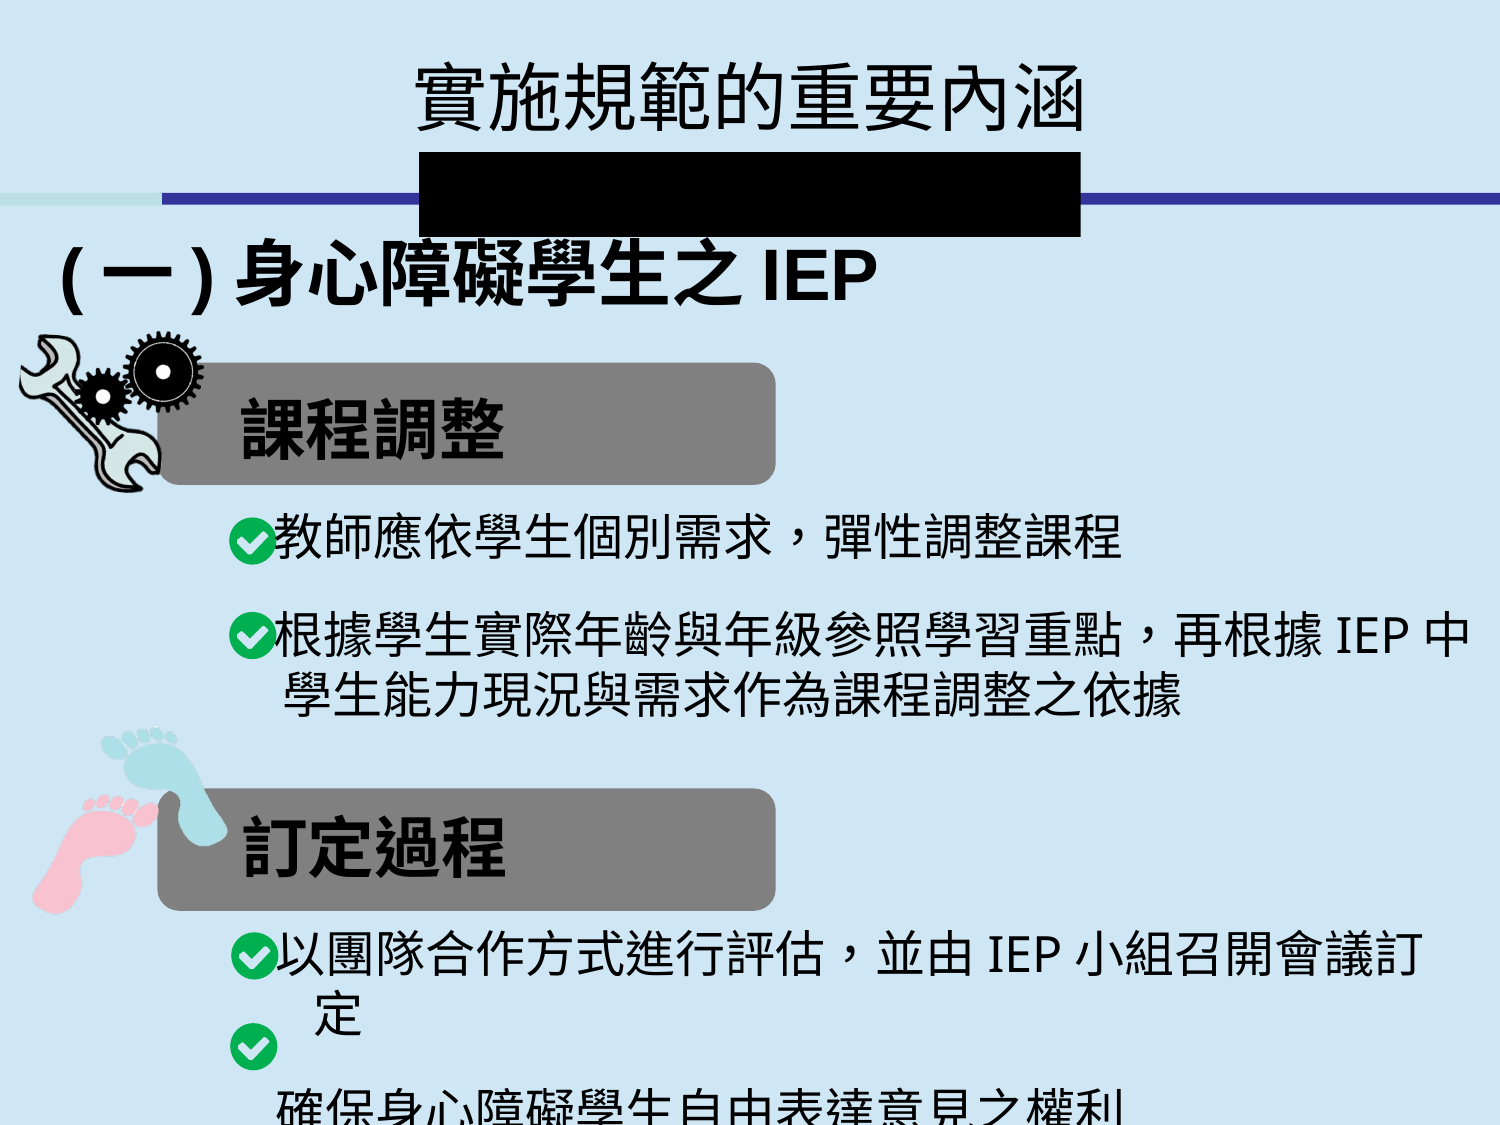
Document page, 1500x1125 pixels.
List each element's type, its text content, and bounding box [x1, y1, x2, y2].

text_box [229, 616, 239, 655]
text_box 課程調整 教師應依學生個別需求，彈性調整課程 根據學生實際年齡與年級參照學習重點，再根據IEP中學生能力現況與需求作為課程調整之依據 [239, 388, 1500, 821]
text_box [229, 521, 239, 561]
text_box [231, 937, 240, 975]
text_box [161, 364, 774, 483]
text_box [230, 1027, 240, 1066]
picture [0, 719, 271, 933]
picture [5, 311, 213, 497]
text_box (一)身心障礙學生之IEP [44, 232, 1278, 310]
text_box [0, 192, 419, 206]
text_box 訂定過程 以團隊合作方式進行評估，並由IEP小組召開會議訂定 確保身心障礙學生自由表達意見之權利 [240, 805, 1471, 1125]
text_box 實施規範的重要內涵 [0, 42, 1500, 148]
text_box IEP/IGP與課程規劃 [419, 152, 1081, 232]
text_box [1081, 192, 1500, 205]
